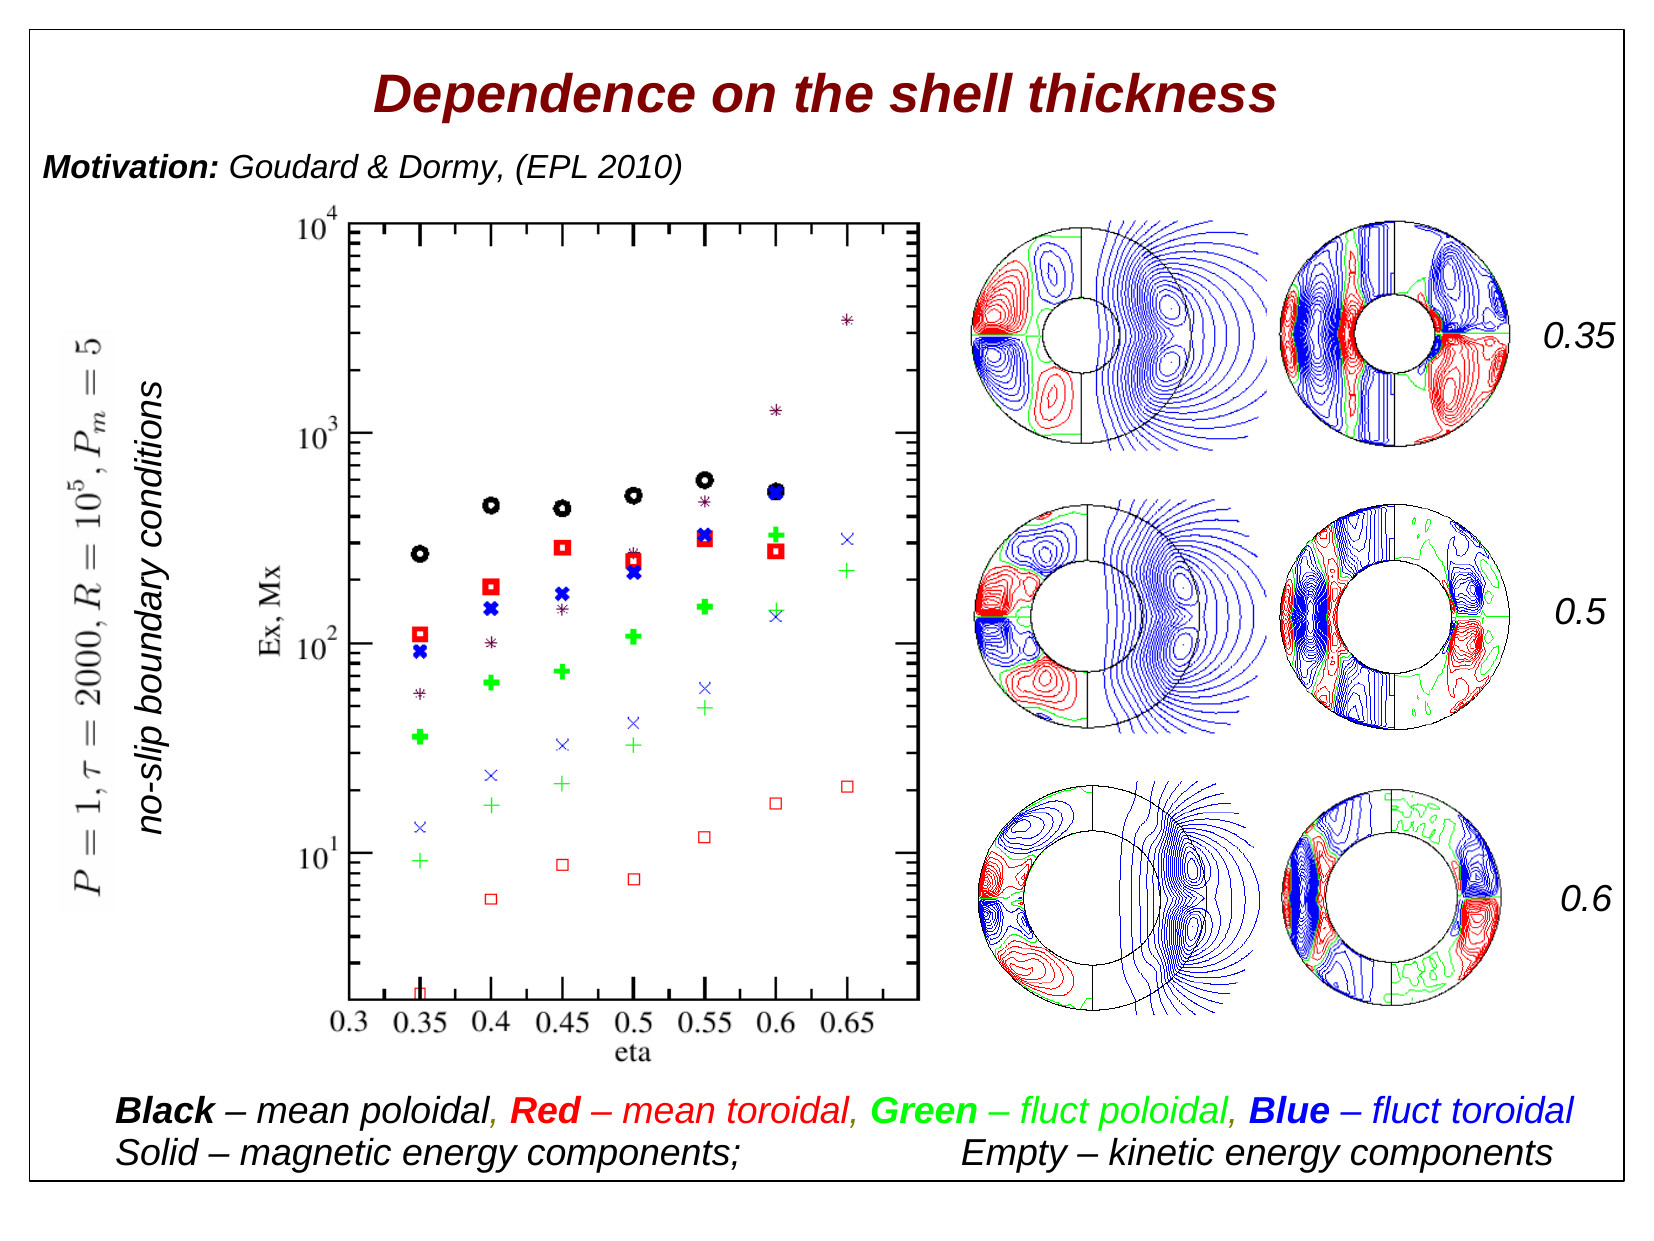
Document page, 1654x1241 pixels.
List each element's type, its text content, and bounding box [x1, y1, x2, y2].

picture [965, 208, 1521, 461]
text_box Motivation: Goudard & Dormy, (EPL 2010) [17, 141, 709, 194]
picture [242, 203, 930, 1072]
picture [1276, 501, 1511, 733]
text_box no-slip boundary conditions [120, 365, 178, 851]
picture [1276, 781, 1511, 1014]
picture [977, 778, 1262, 1017]
text_box 0.5 [1539, 583, 1636, 641]
text_box Dependence on the shell thickness [153, 56, 1500, 119]
text_box 0.35 [1528, 308, 1642, 365]
text_box Black – mean poloidal, Red – mean toroidal, Green – fluct poloidal, Blue – fluct toroidal Solid – magnetic energy components; Empty – kinetic energy components [100, 1082, 1589, 1182]
text_box 0.6 [1545, 871, 1642, 928]
picture [970, 497, 1269, 737]
picture [59, 330, 116, 914]
